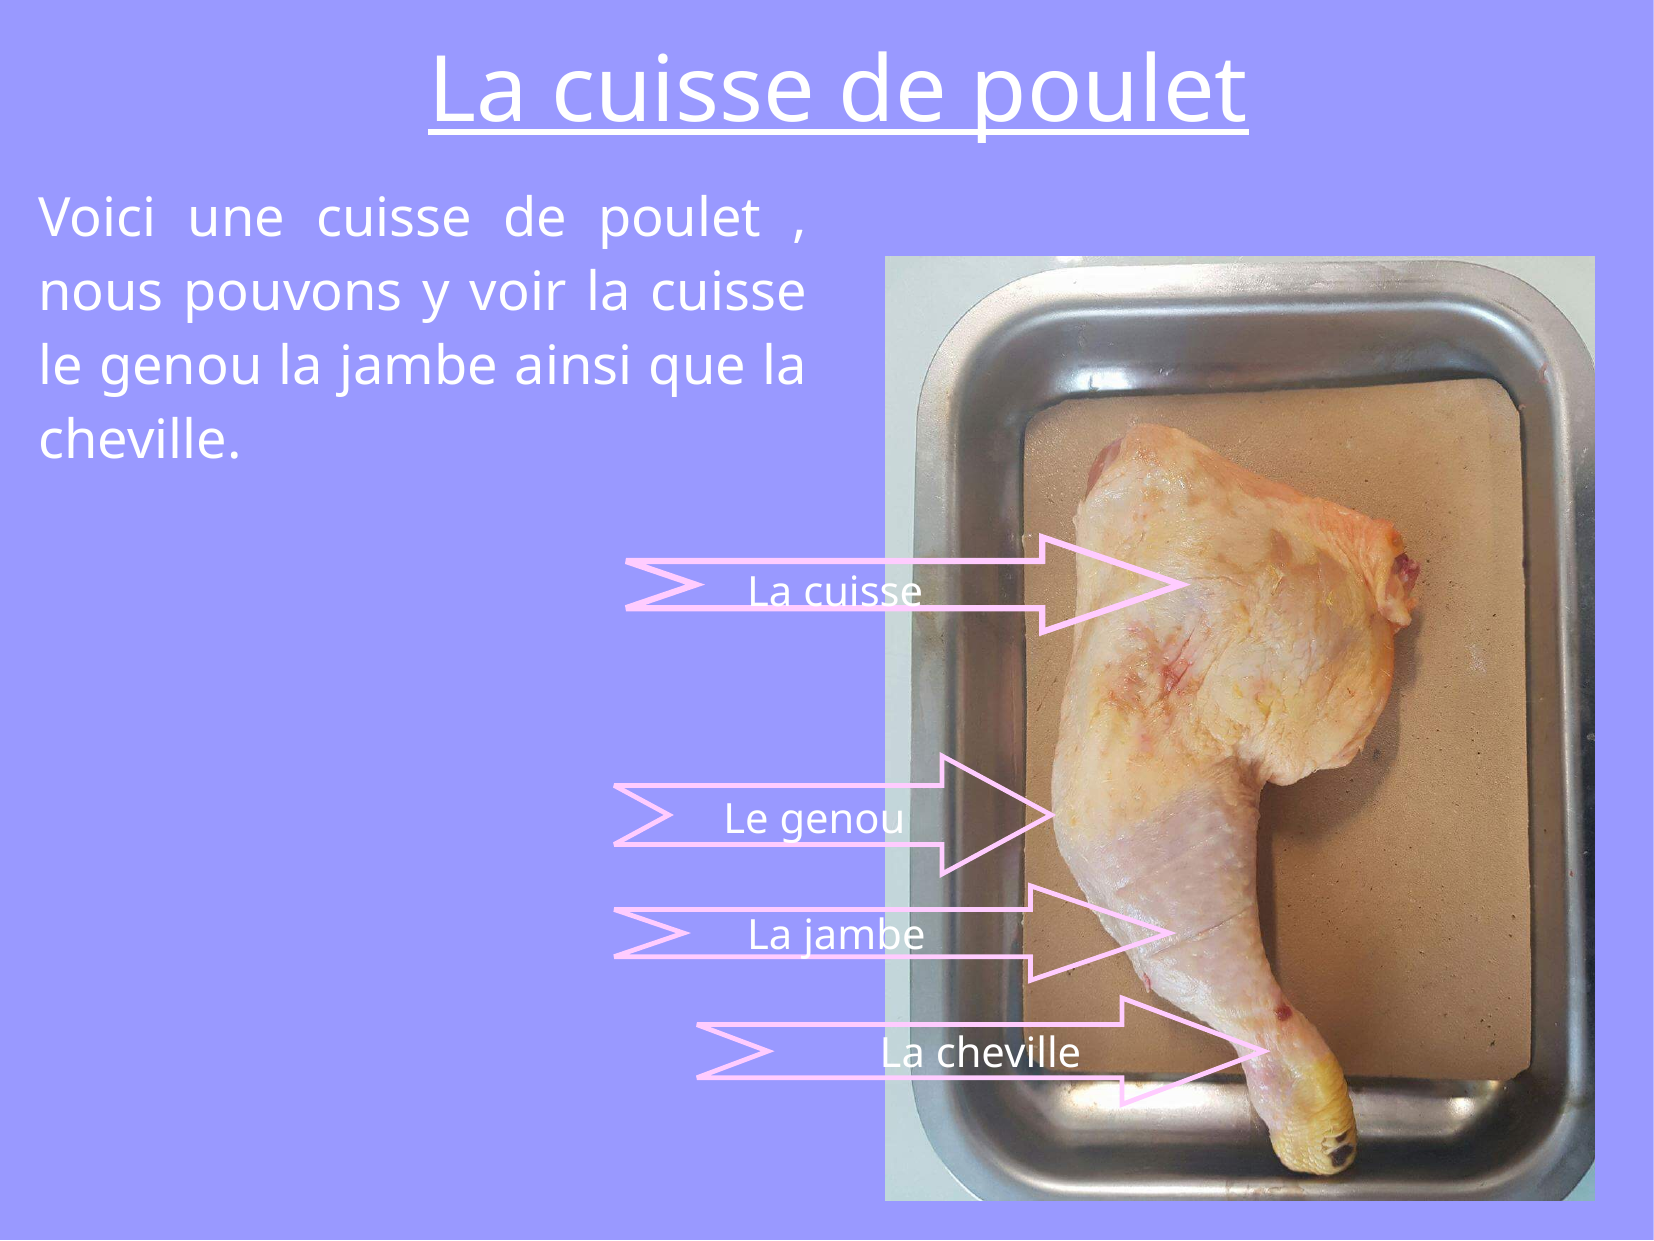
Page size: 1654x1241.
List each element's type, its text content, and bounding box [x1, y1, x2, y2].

text_box Le genou [708, 781, 877, 848]
picture [969, 890, 1159, 976]
text_box La jambe [732, 897, 969, 963]
title La cuisse de poulet [94, 29, 1583, 141]
picture [993, 543, 1169, 626]
picture [885, 761, 1044, 869]
picture [885, 256, 1595, 1201]
text_box La cheville [696, 998, 1264, 1105]
text_box La cuisse [732, 554, 993, 621]
text_box Voici une cuisse de poulet , nous pouvons y voir la cuisse le genou la jambe ainsi que la cheville. [23, 171, 827, 438]
